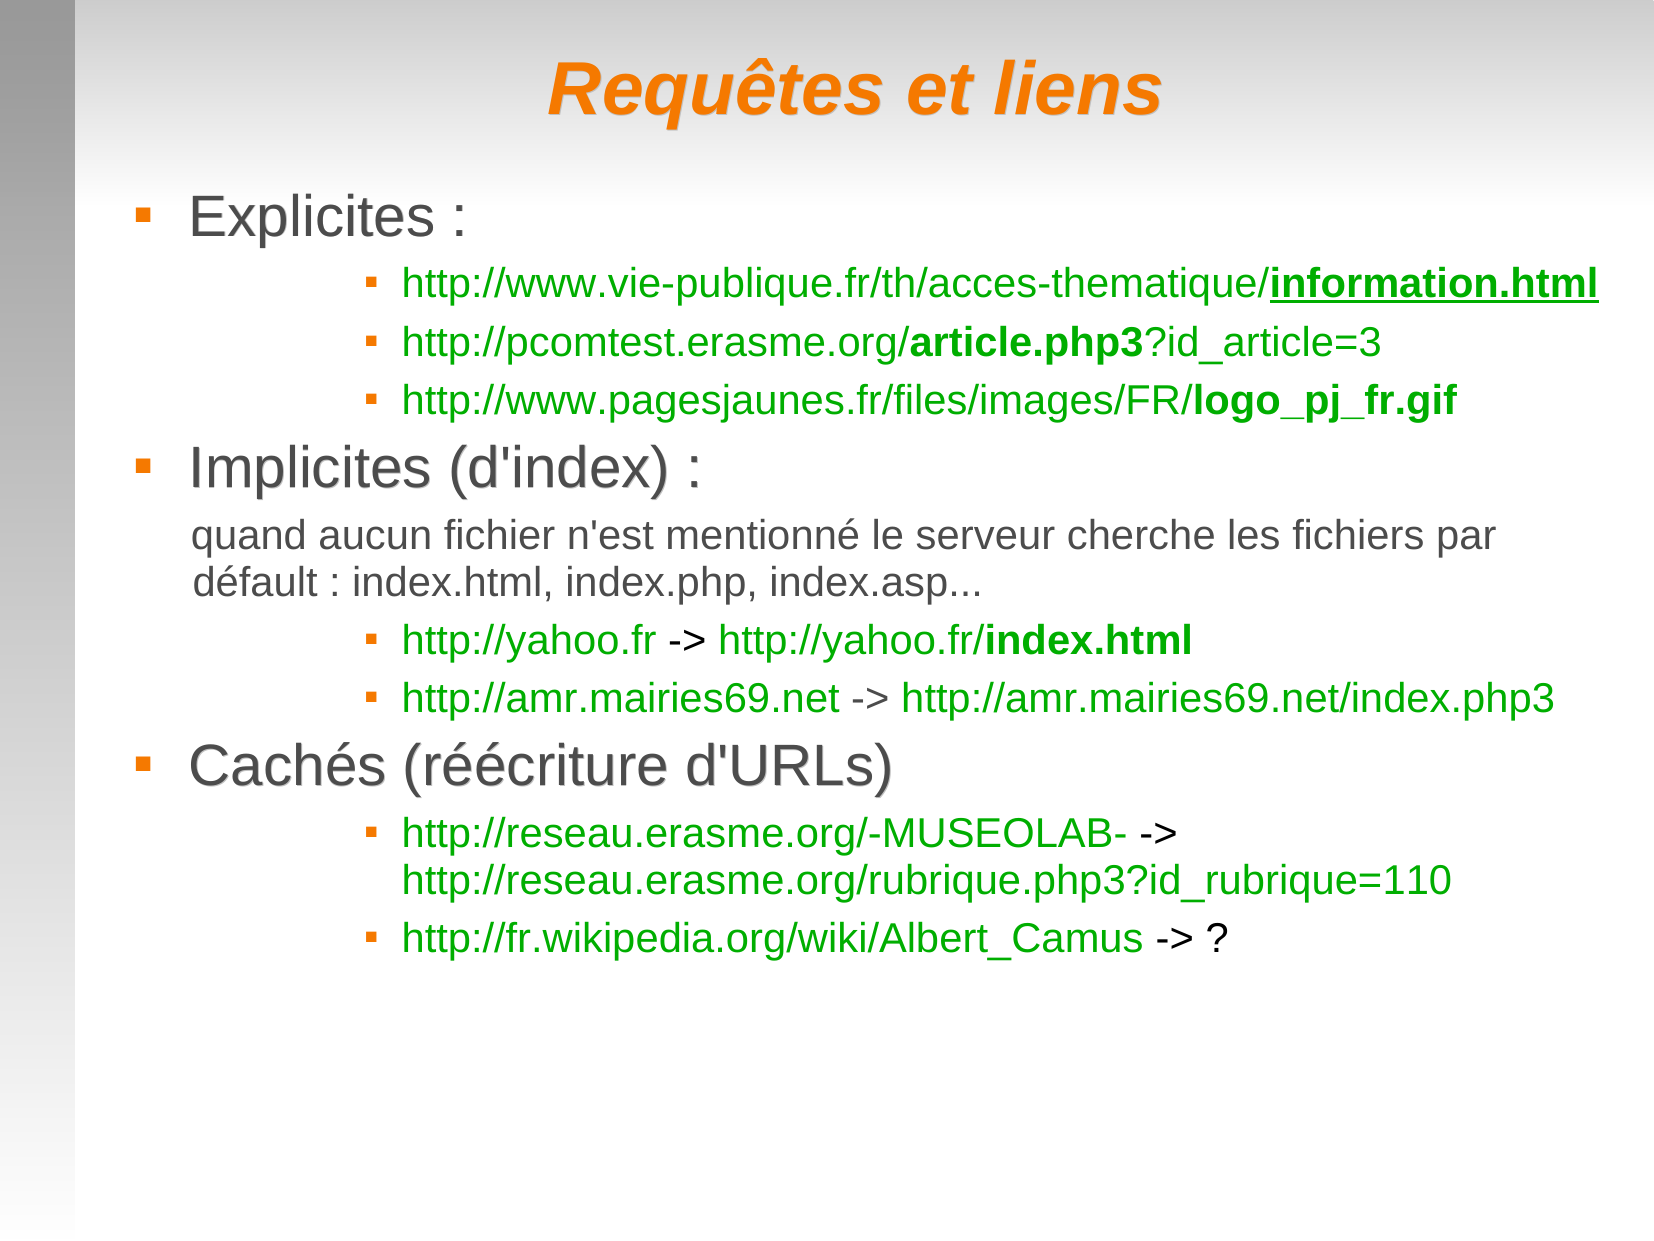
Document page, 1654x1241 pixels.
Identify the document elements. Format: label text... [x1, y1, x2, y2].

list Explicites : http://www.vie-publique.fr/th/acces-thematique/information.html http://pcomtest.erasme.org/article.php3?id_article=3 http://www.pagesjaunes.fr/files/images/FR/logo_pj_fr.gif Implicites (d'index) : quand aucun fichier n'est mentionné le serveur cherche les fichiers par défault : index.html, index.php, index.asp... http://yahoo.fr -> http://yahoo.fr/index.html http://amr.mairies69.net -> http://amr.mairies69.net/index.php3 Cachés (réécriture d'URLs) http://reseau.erasme.org/-MUSEOLAB- -> http://reseau.erasme.org/rubrique.php3?id_rubrique=110 http://fr.wikipedia.org/wiki/Albert_Camus -> ? [118, 183, 1619, 1099]
title Requêtes et liens [58, 0, 1654, 178]
